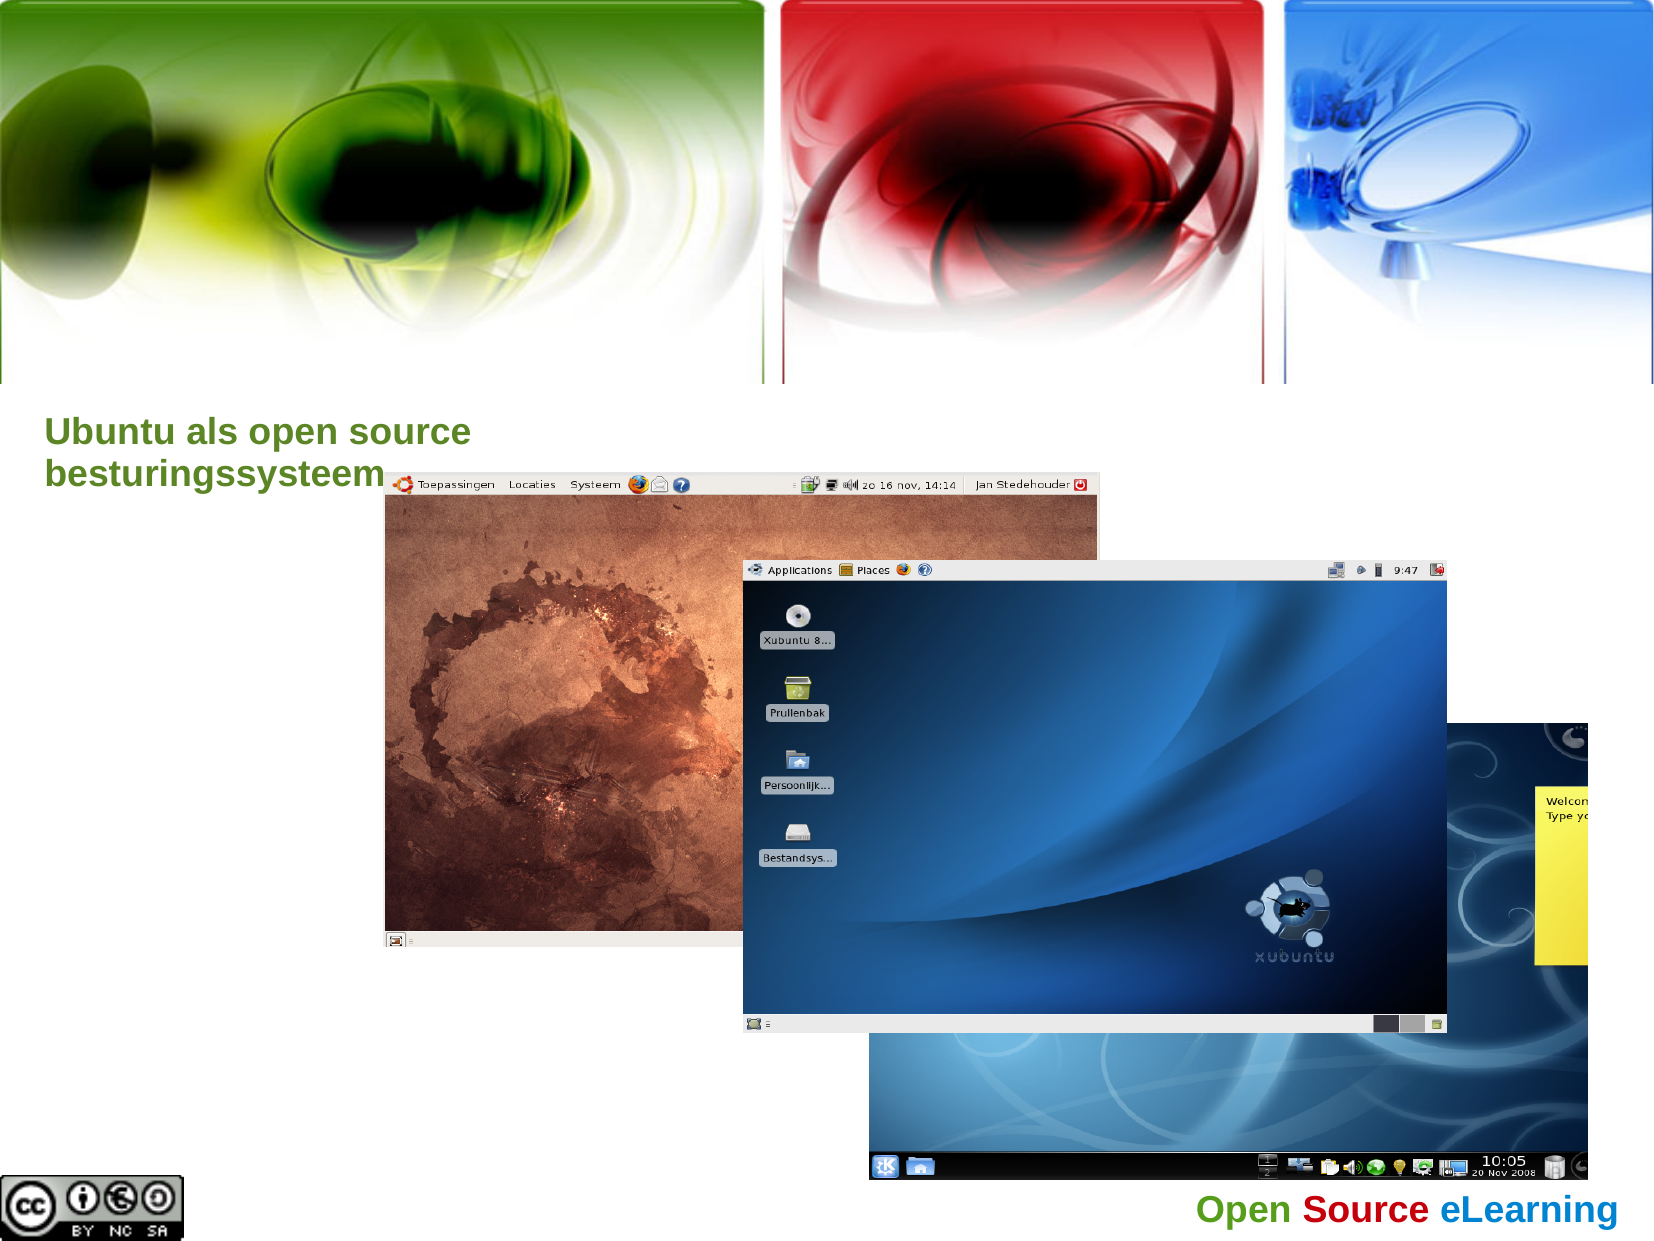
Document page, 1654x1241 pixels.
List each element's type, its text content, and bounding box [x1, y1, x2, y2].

text_box Open Source eLearning [1181, 1181, 1654, 1240]
picture [0, 1175, 184, 1241]
text_box Ubuntu als open source besturingssysteem [29, 403, 550, 505]
picture [0, 0, 1654, 384]
picture [383, 472, 1588, 1180]
